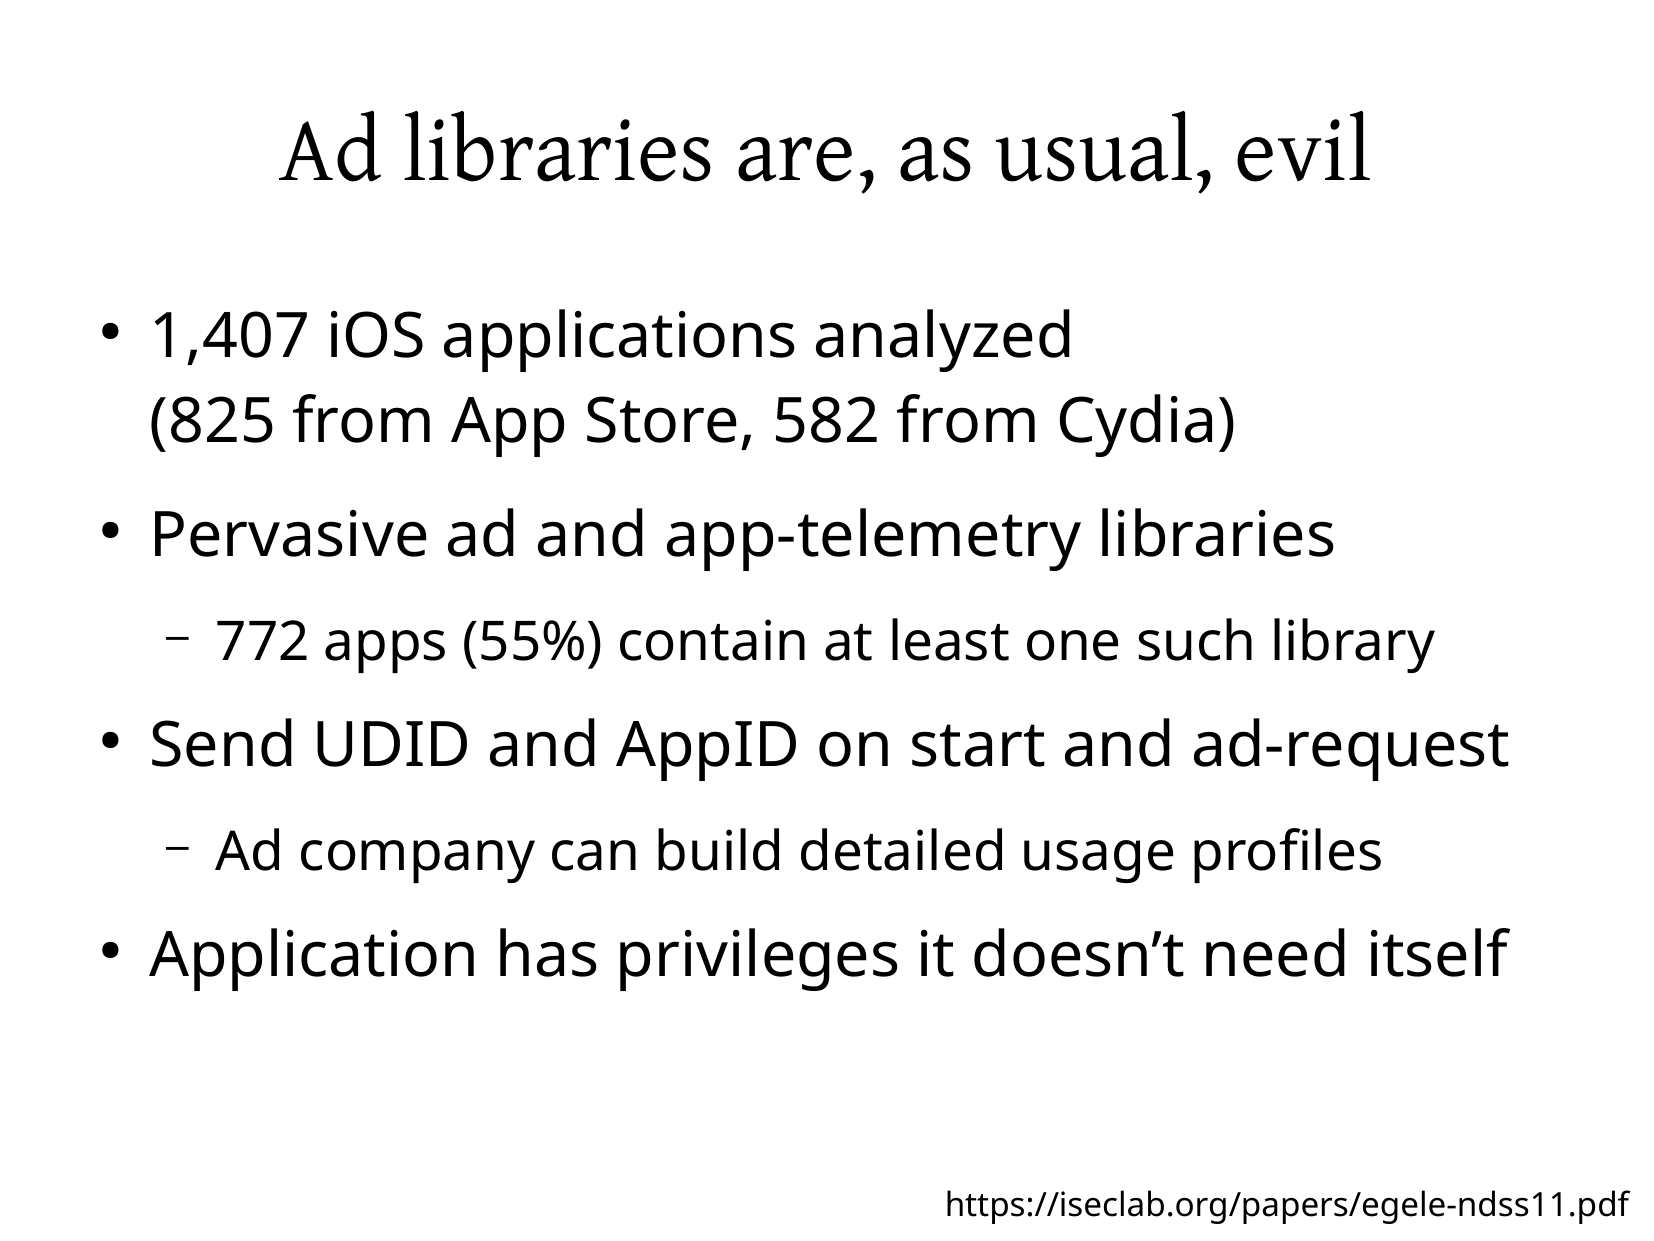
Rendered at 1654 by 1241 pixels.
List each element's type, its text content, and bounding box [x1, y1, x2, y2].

list 1,407 iOS applications analyzed (825 from App Store, 582 from Cydia) Pervasive ad and app-telemetry libraries 772 apps (55%) contain at least one such library Send UDID and AppID on start and ad-request Ad company can build detailed usage profiles Application has privileges it doesn’t need itself [82, 290, 1571, 1010]
title Ad libraries are, as usual, evil [82, 49, 1571, 257]
text_box https://iseclab.org/papers/egele-ndss11.pdf [900, 1173, 1646, 1231]
